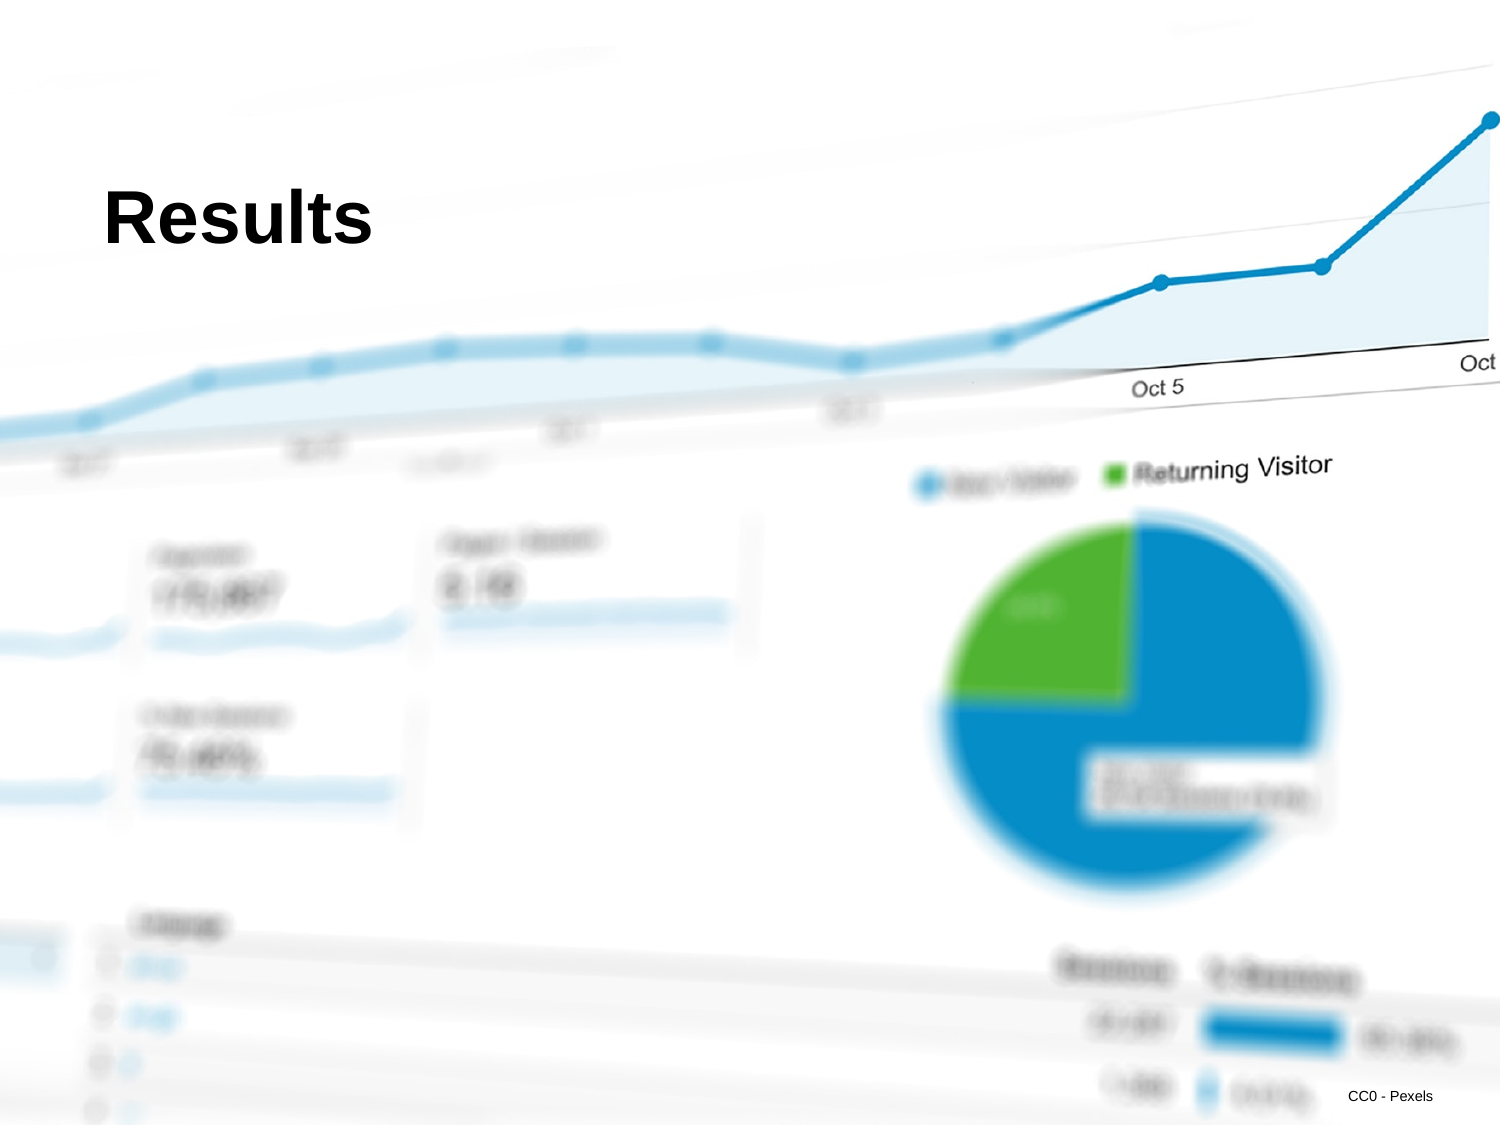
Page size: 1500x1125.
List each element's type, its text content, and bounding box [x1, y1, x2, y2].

text_box CC0 - Pexels [1333, 1079, 1451, 1113]
picture [0, 0, 1500, 1125]
text_box Results [88, 160, 393, 267]
